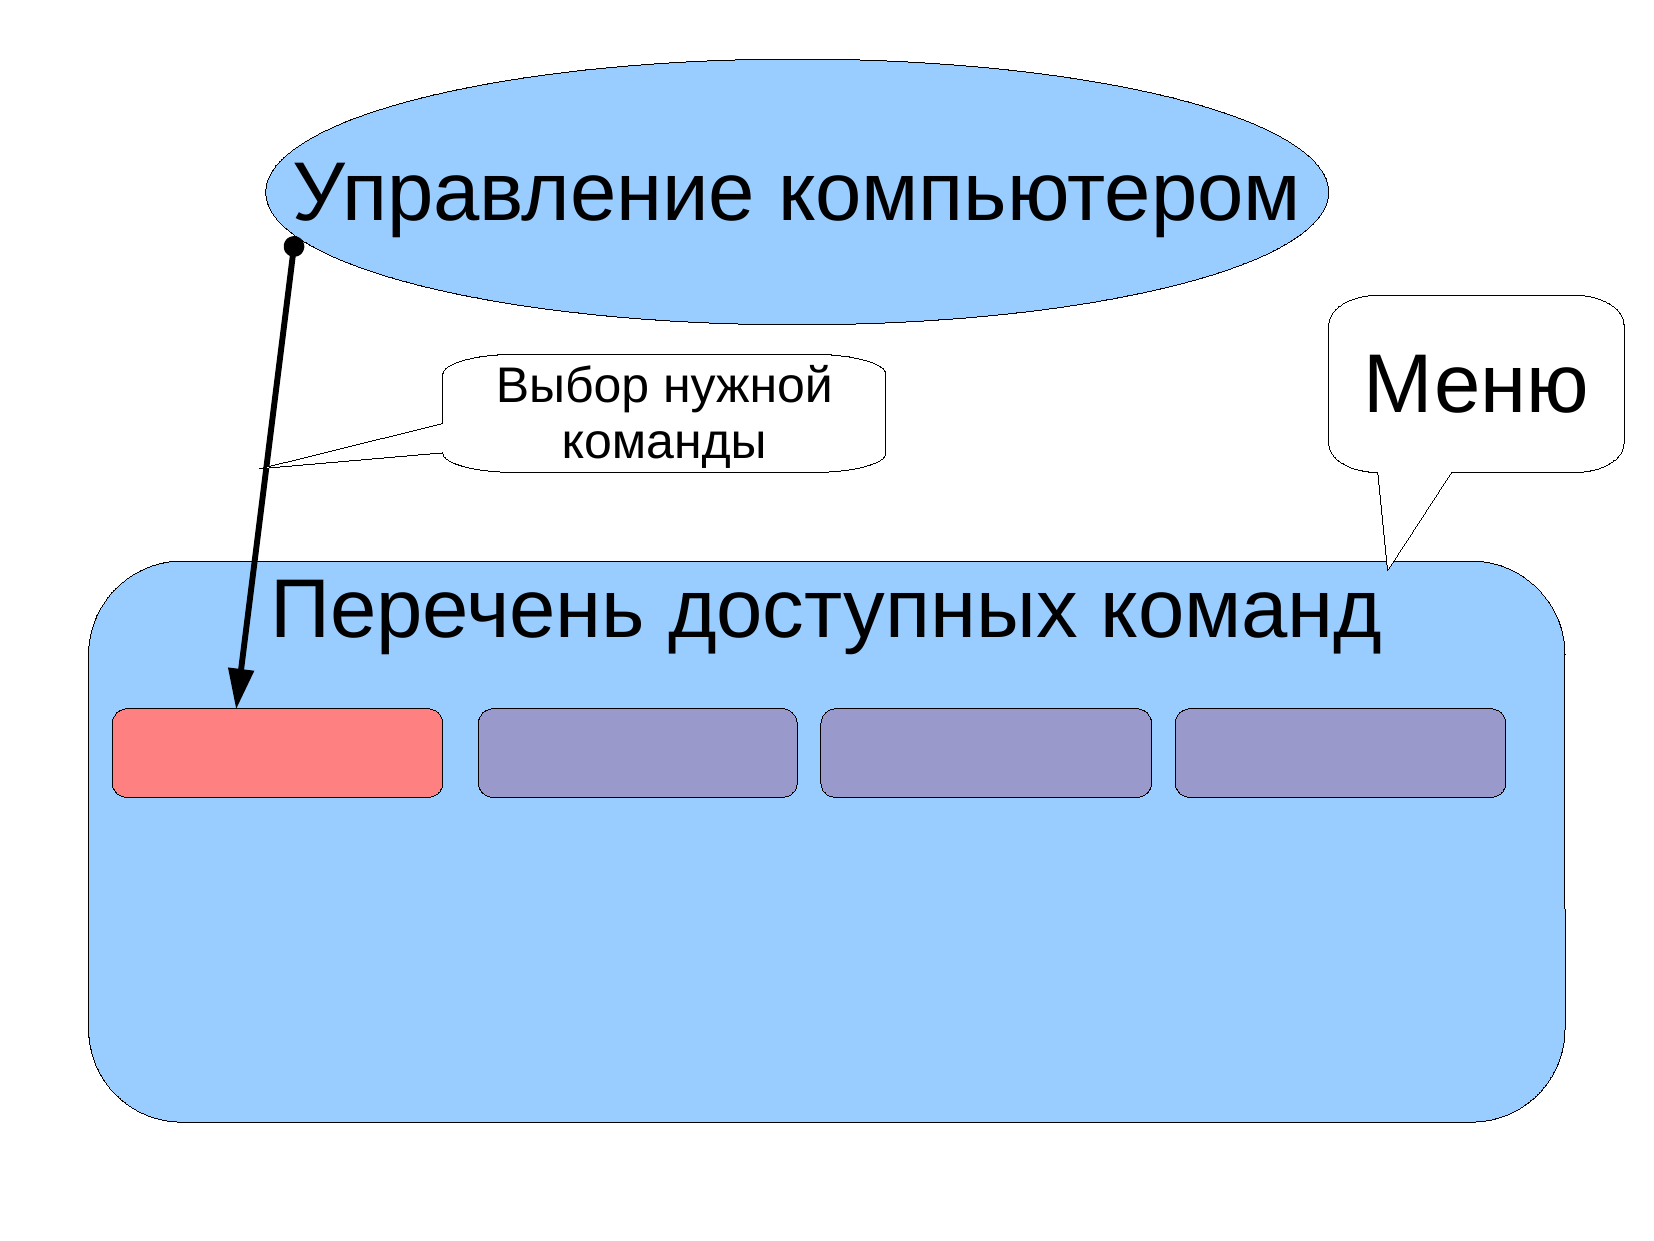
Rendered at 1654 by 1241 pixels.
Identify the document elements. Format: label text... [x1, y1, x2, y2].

text_box Управление компьютером [265, 59, 1329, 325]
text_box Меню [1328, 295, 1625, 571]
text_box [820, 708, 1152, 798]
text_box [1175, 708, 1506, 798]
text_box [112, 708, 443, 798]
text_box [478, 708, 798, 798]
text_box Перечень доступных команд [88, 561, 1566, 1123]
text_box Выбор нужной команды [259, 354, 886, 473]
